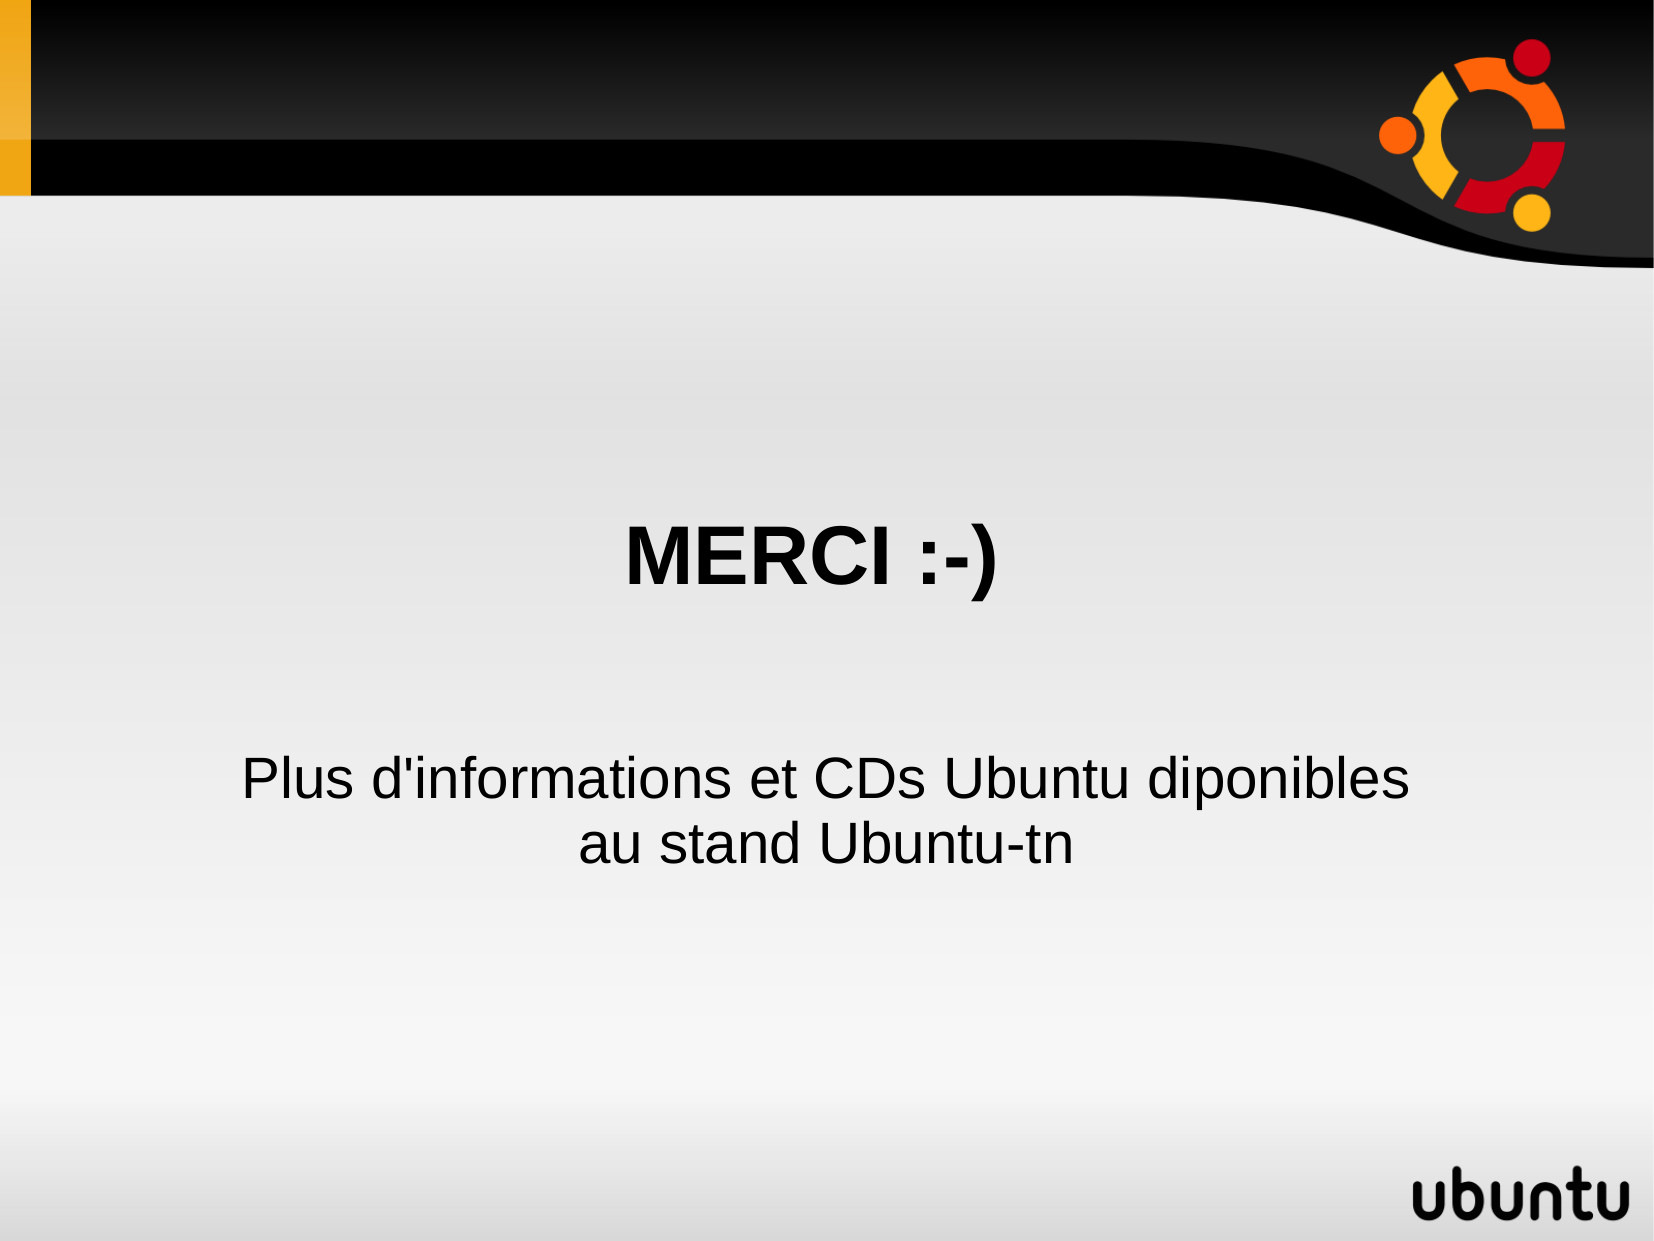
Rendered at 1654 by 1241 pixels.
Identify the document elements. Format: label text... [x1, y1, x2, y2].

text_box MERCI :-) [531, 502, 1093, 625]
picture [0, 0, 1654, 1241]
text_box Plus d'informations et CDs Ubuntu diponibles au stand Ubuntu-tn [206, 738, 1447, 899]
